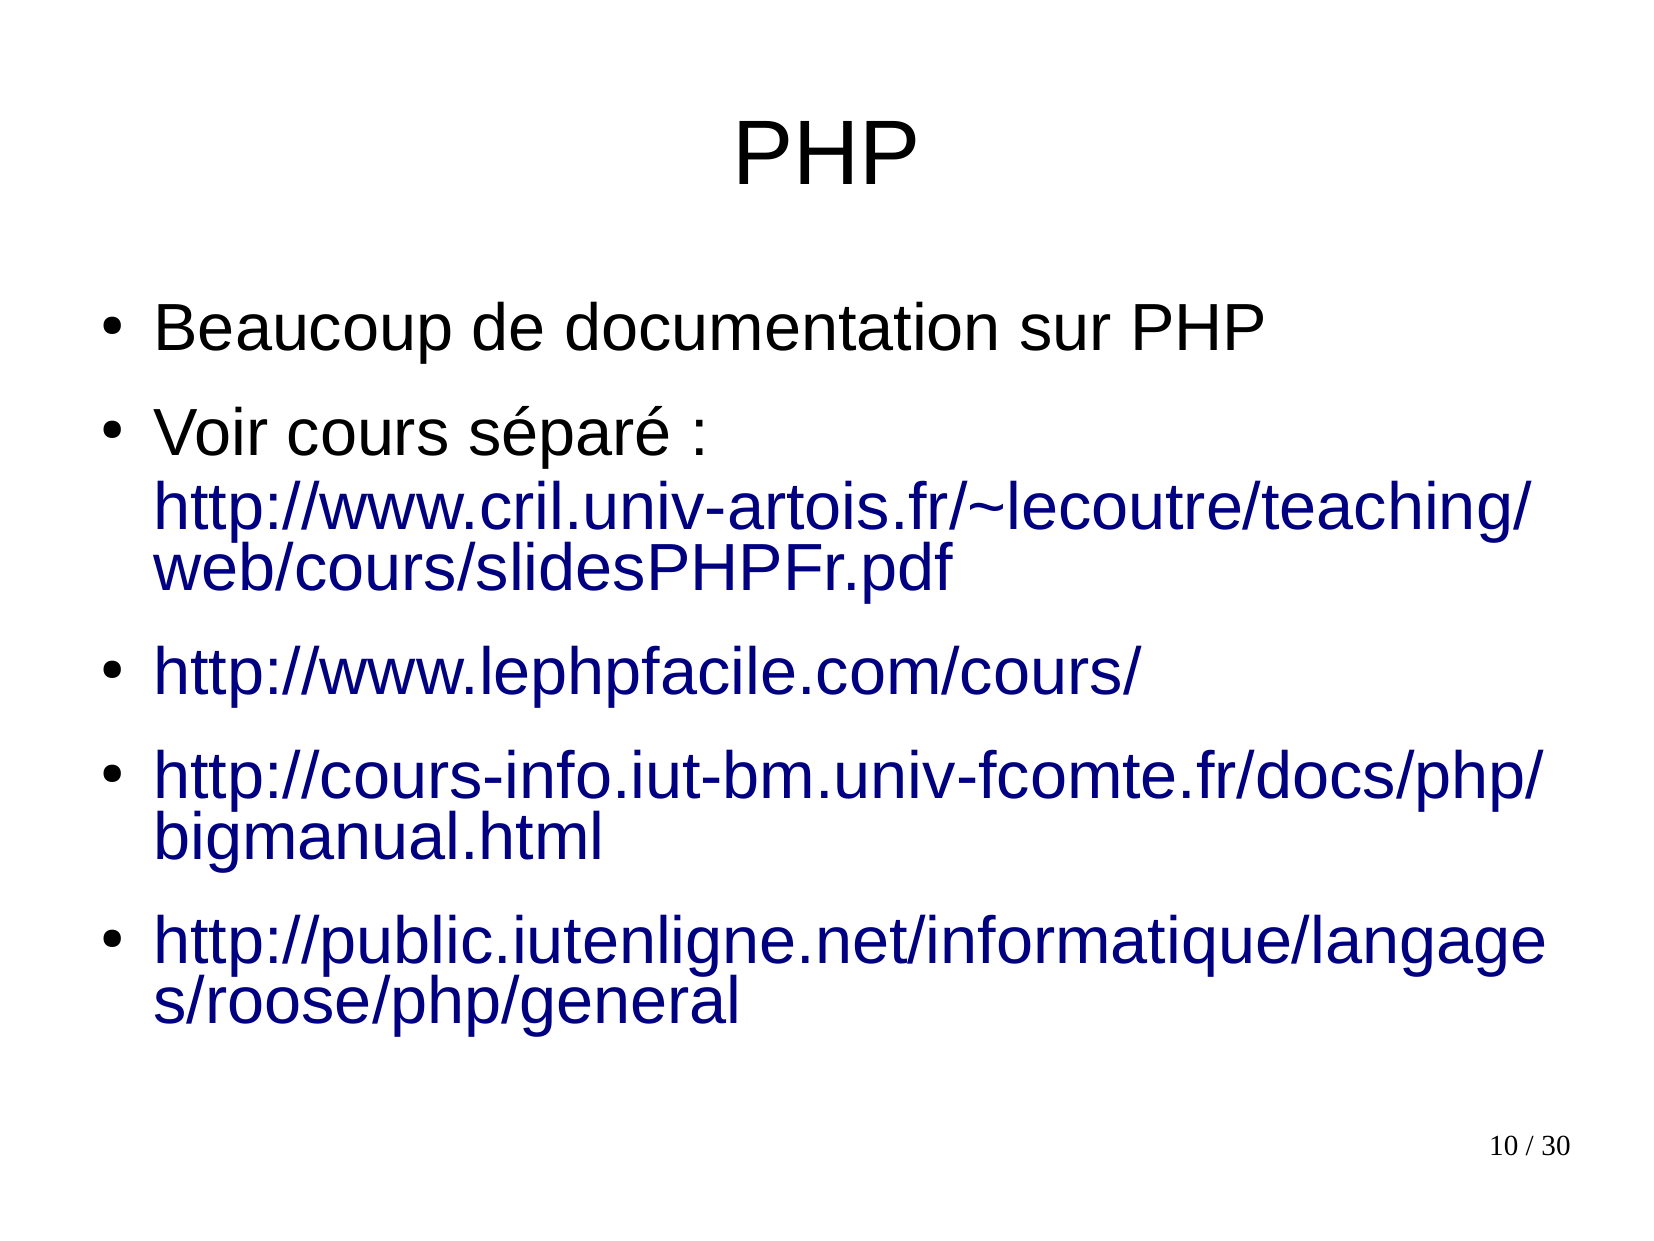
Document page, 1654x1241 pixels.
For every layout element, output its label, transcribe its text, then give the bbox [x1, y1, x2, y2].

list Beaucoup de documentation sur PHP Voir cours séparé : http://www.cril.univ-artois.fr/~lecoutre/teaching/web/cours/slidesPHPFr.pdf http://www.lephpfacile.com/cours/ http://cours-info.iut-bm.univ-fcomte.fr/docs/php/bigmanual.html http://public.iutenligne.net/informatique/langages/roose/php/general [82, 290, 1571, 1010]
title PHP [82, 49, 1571, 257]
